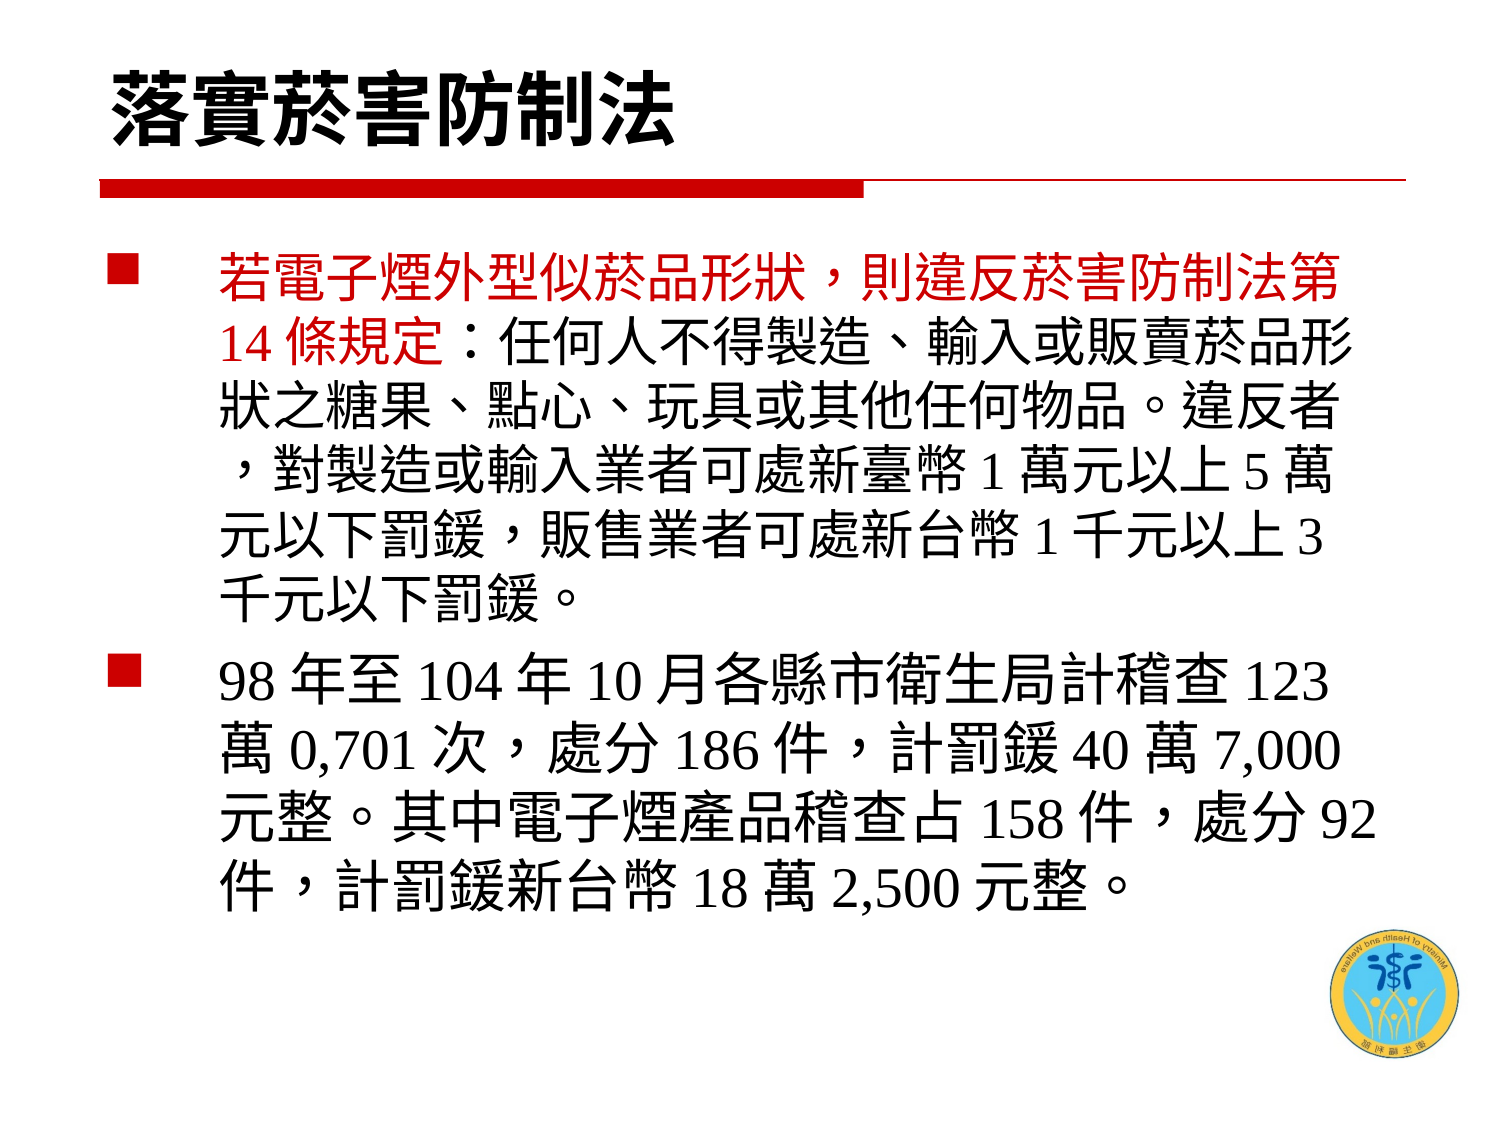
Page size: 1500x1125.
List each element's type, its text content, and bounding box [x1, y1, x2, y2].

list 若電子煙外型似菸品形狀，則違反菸害防制法第14條規定：任何人不得製造、輸入或販賣菸品形狀之糖果、點心、玩具或其他任何物品。違反者，對製造或輸入業者可處新臺幣1萬元以上5萬元以下罰鍰，販售業者可處新台幣1千元以上3千元以下罰鍰。 98年至104年10月各縣市衛生局計稽查123萬0,701次，處分186件，計罰鍰40萬7,000元整。其中電子煙產品稽查占158件，處分92件，計罰鍰新台幣18萬2,500元整。 [88, 236, 1402, 937]
title 落實菸害防制法 [94, 50, 1407, 164]
picture [1323, 927, 1468, 1062]
